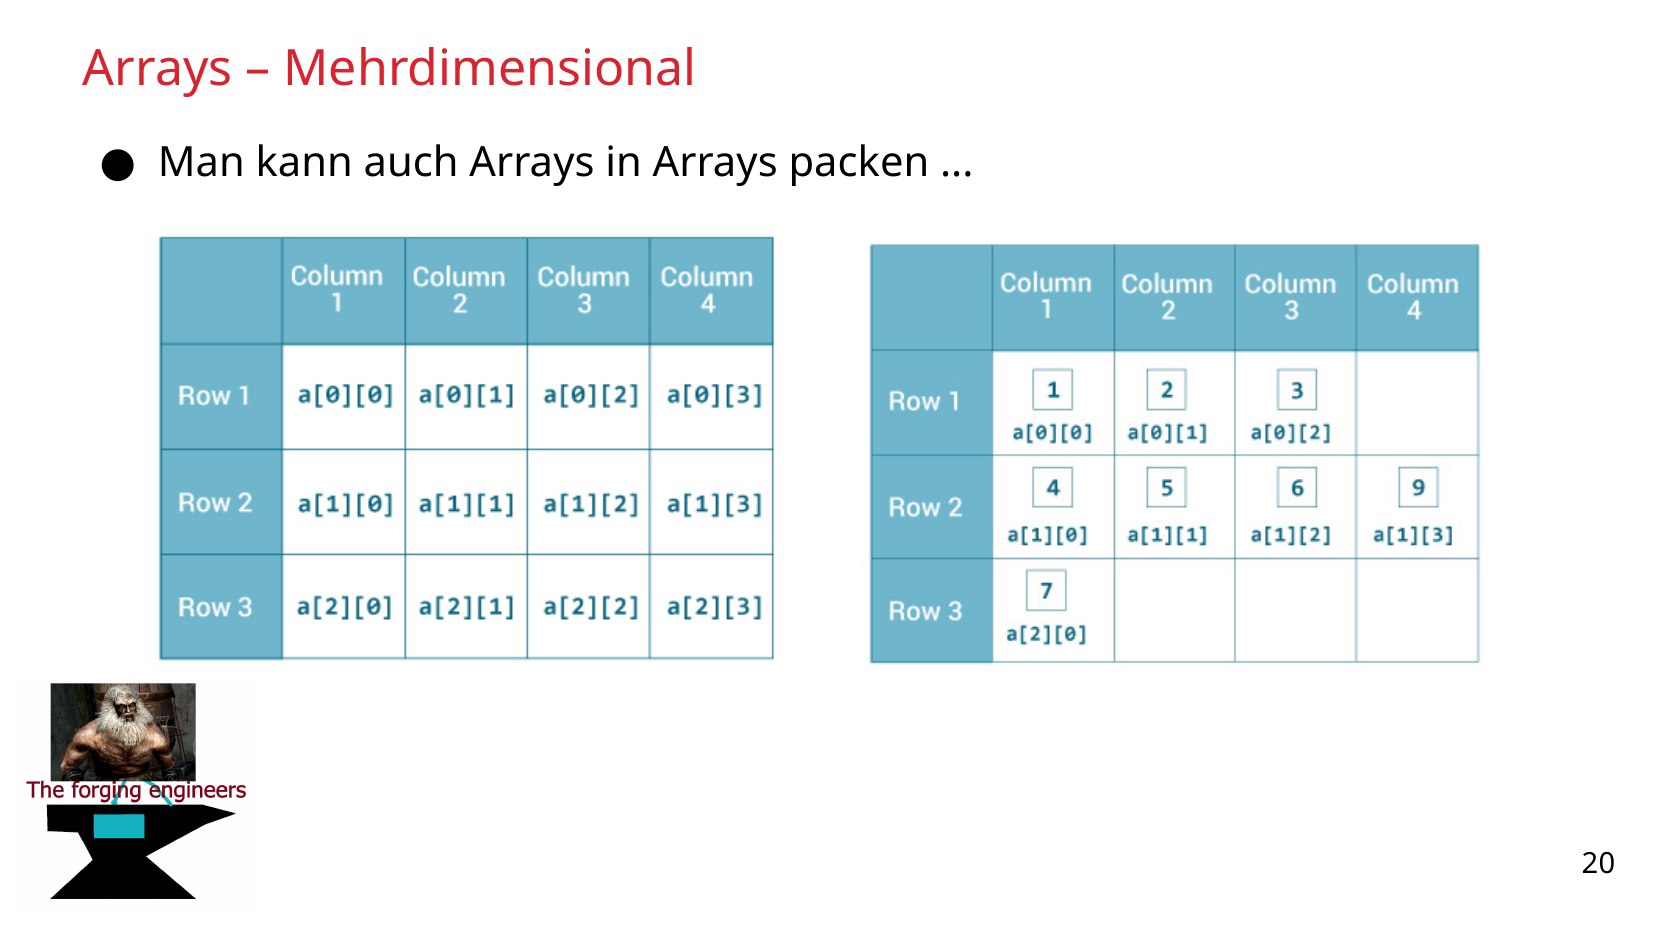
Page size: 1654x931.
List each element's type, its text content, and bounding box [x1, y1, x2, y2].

text_box Man kann auch Arrays in Arrays packen ... [82, 135, 1560, 189]
title Arrays – Mehrdimensional [82, 37, 1571, 95]
picture [862, 232, 1488, 674]
picture [17, 679, 254, 916]
picture [153, 231, 777, 662]
